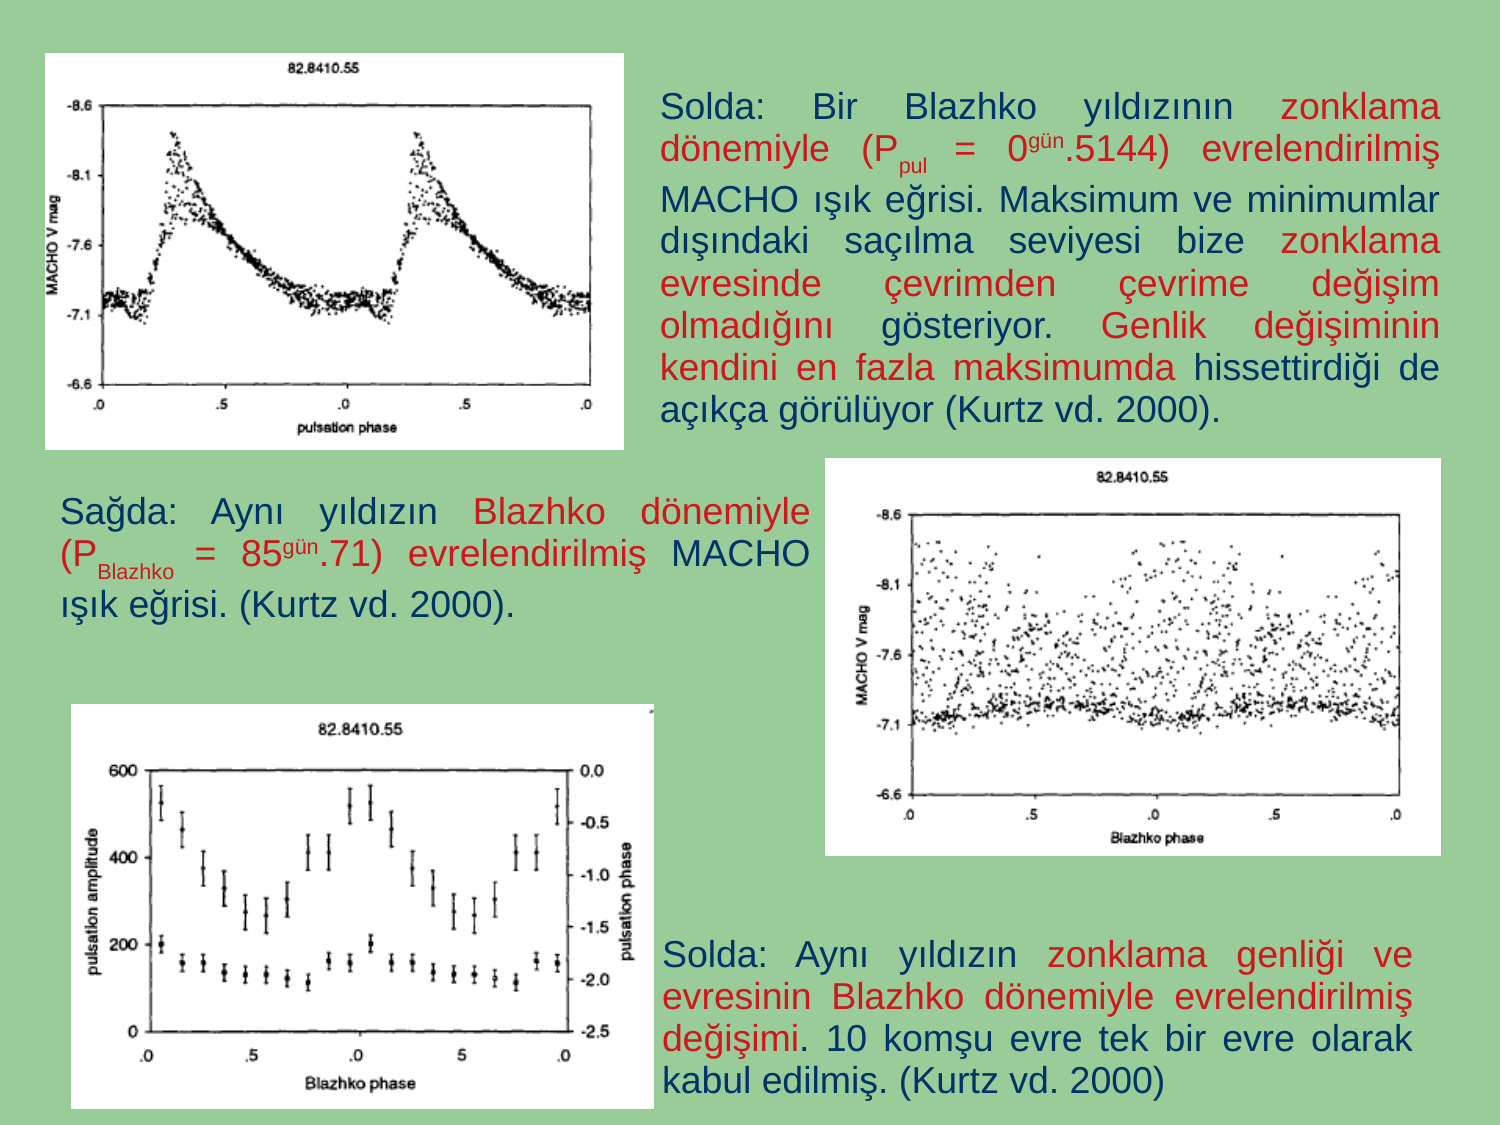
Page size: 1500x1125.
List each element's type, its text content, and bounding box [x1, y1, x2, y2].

text_box Solda: Aynı yıldızın zonklama genliği ve evresinin Blazhko dönemiyle evrelendirilmiş değişimi. 10 komşu evre tek bir evre olarak kabul edilmiş. (Kurtz vd. 2000) [647, 926, 1428, 1110]
picture [825, 458, 1441, 856]
picture [45, 53, 624, 451]
picture [71, 704, 654, 1109]
text_box Sağda: Aynı yıldızın Blazhko dönemiyle (PBlazhko = 85gün.71) evrelendirilmiş MACHO ışık eğrisi. (Kurtz vd. 2000). [45, 483, 826, 634]
text_box Solda: Bir Blazhko yıldızının zonklama dönemiyle (Ppul = 0gün.5144) evrelendirilmiş MACHO ışık eğrisi. Maksimum ve minimumlar dışındaki saçılma seviyesi bize zonklama evresinde çevrimden çevrime değişim olmadığını gösteriyor. Genlik değişiminin kendini en fazla maksimumda hissettirdiği de açıkça görülüyor (Kurtz vd. 2000). [645, 77, 1456, 438]
